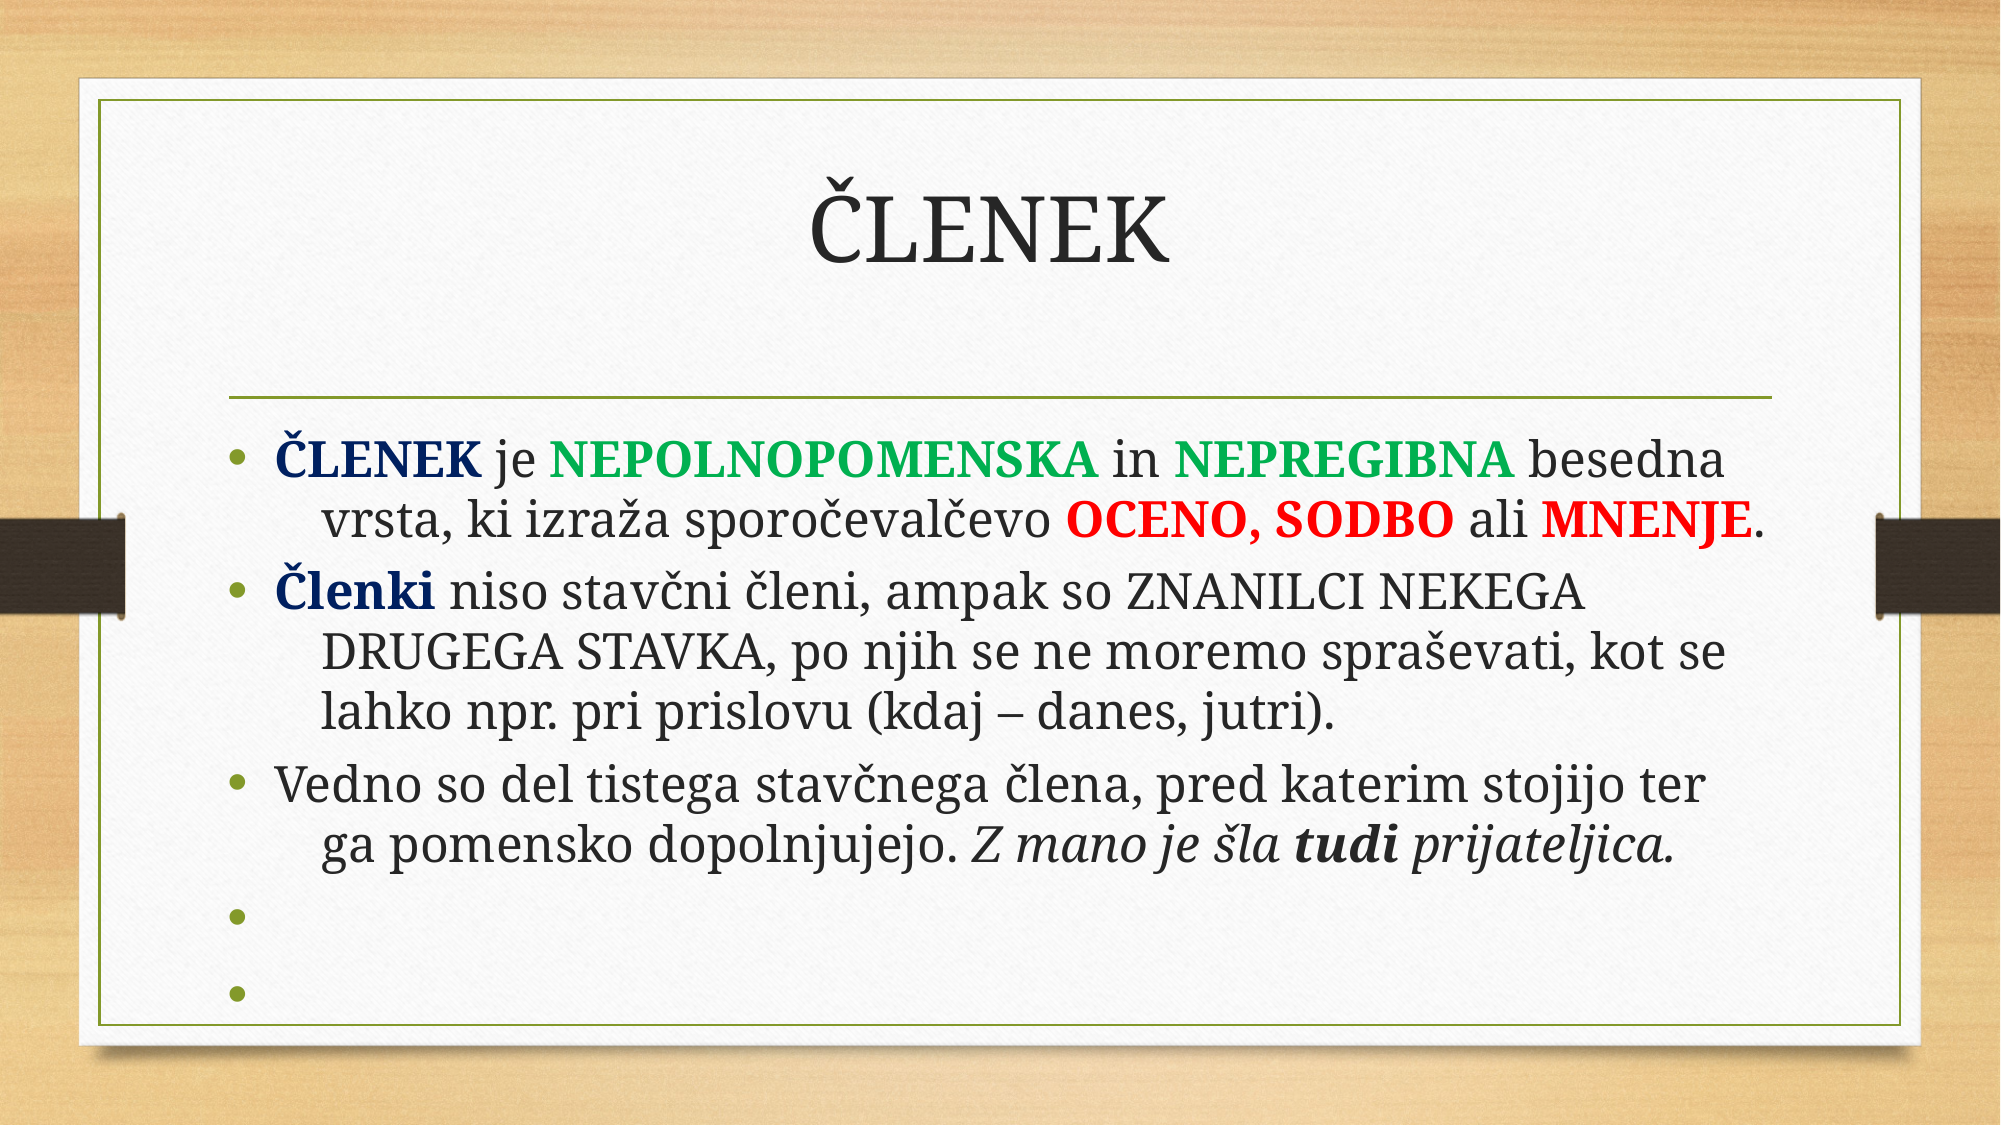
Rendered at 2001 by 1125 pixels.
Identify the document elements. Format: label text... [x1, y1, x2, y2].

list ČLENEK je NEPOLNOPOMENSKA in NEPREGIBNA besedna vrsta, ki izraža sporočevalčevo OCENO, SODBO ali MNENJE. Členki niso stavčni členi, ampak so ZNANILCI NEKEGA DRUGEGA STAVKA, po njih se ne moremo spraševati, kot se lahko npr. pri prislovu (kdaj – danes, jutri). Vedno so del tistega stavčnega člena, pred katerim stojijo ter ga pomensko dopolnjujejo. Z mano je šla tudi prijateljica. [212, 419, 1788, 964]
title ČLENEK [212, 161, 1788, 292]
